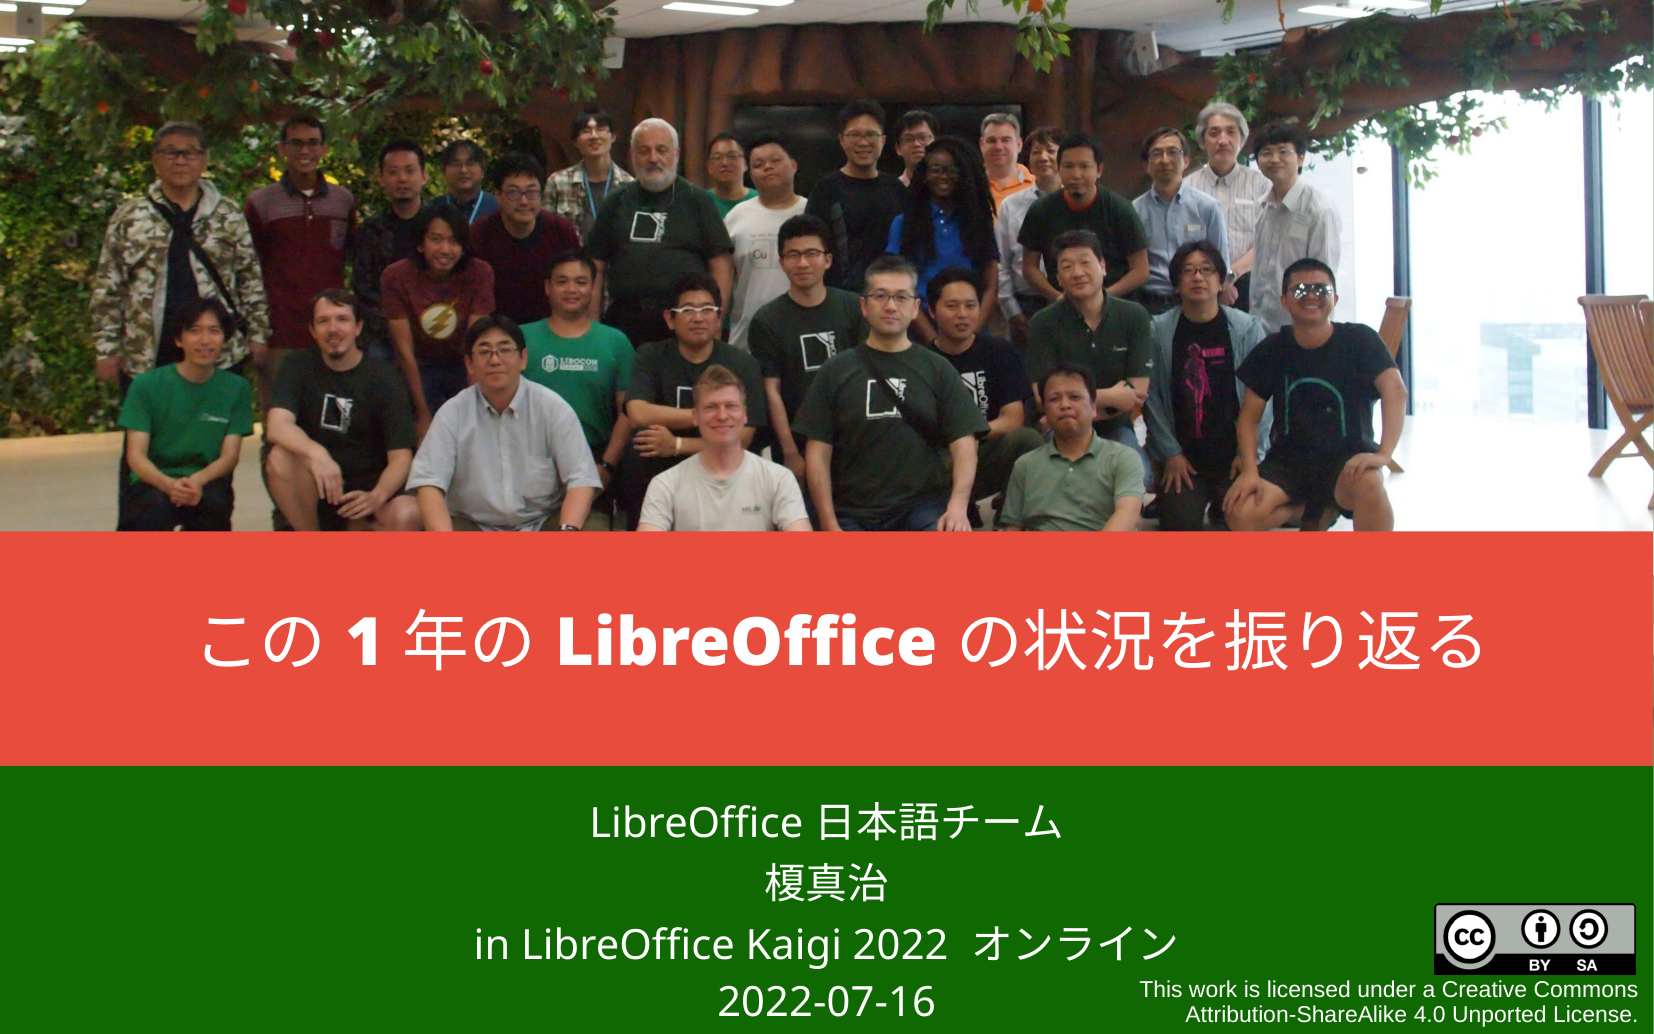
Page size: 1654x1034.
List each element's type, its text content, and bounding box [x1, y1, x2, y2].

picture [1434, 903, 1636, 975]
picture [0, 0, 1654, 539]
text_box This work is licensed under a Creative Commons Attribution-ShareAlike 4.0 Unported License. [1092, 969, 1654, 1034]
title この1年のLibreOfficeの状況を振り返る [29, 539, 1654, 733]
subtitle LibreOffice日本語チーム 榎真治 in LibreOffice Kaigi 2022 オンライン 2022-07-16 [59, 786, 1595, 1032]
